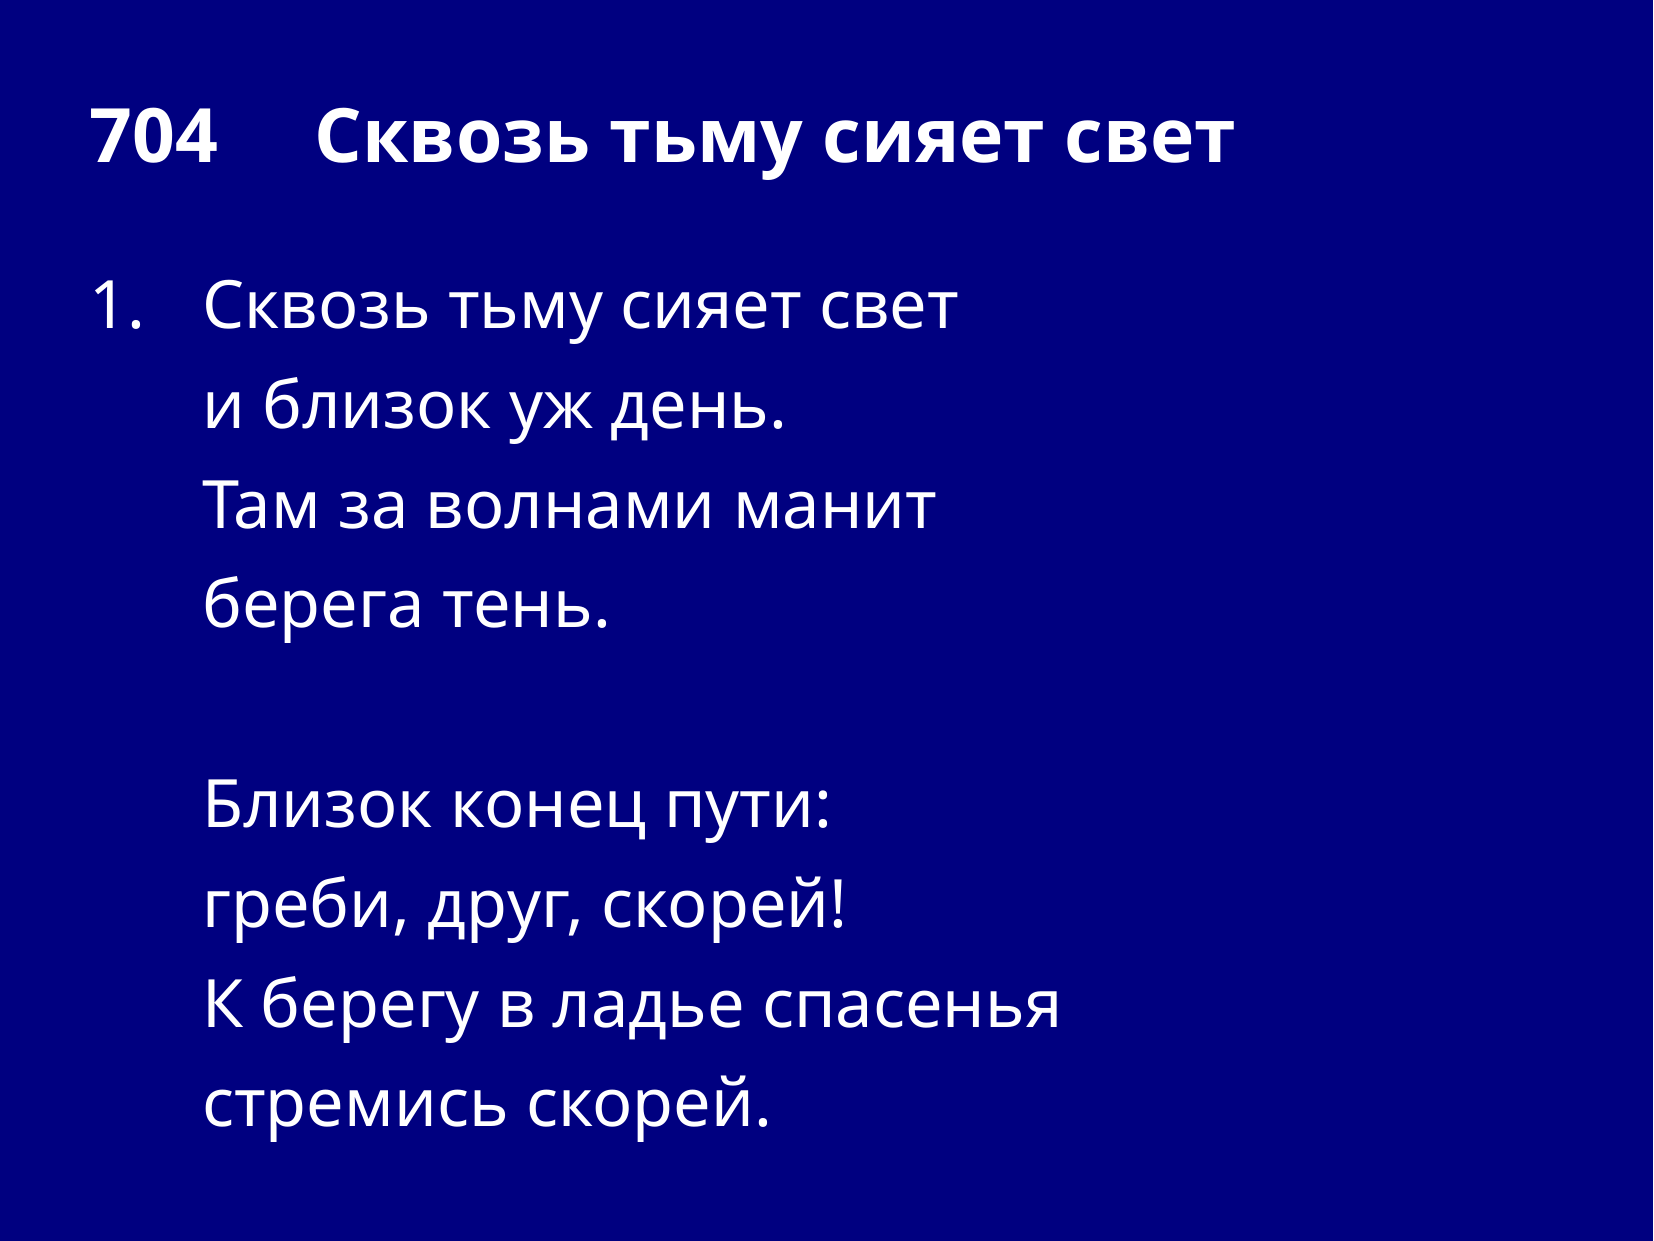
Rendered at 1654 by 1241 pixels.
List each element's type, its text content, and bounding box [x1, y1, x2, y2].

text_box 704 Сквозь тьму сияет свет [75, 75, 1576, 188]
text_box 1. Сквозь тьму сияет свет и близок уж день. Там за волнами манит берега тень. Близок конец пути: греби, друг, скорей! К берегу в ладье спасенья стремись скорей. [75, 188, 1576, 1163]
